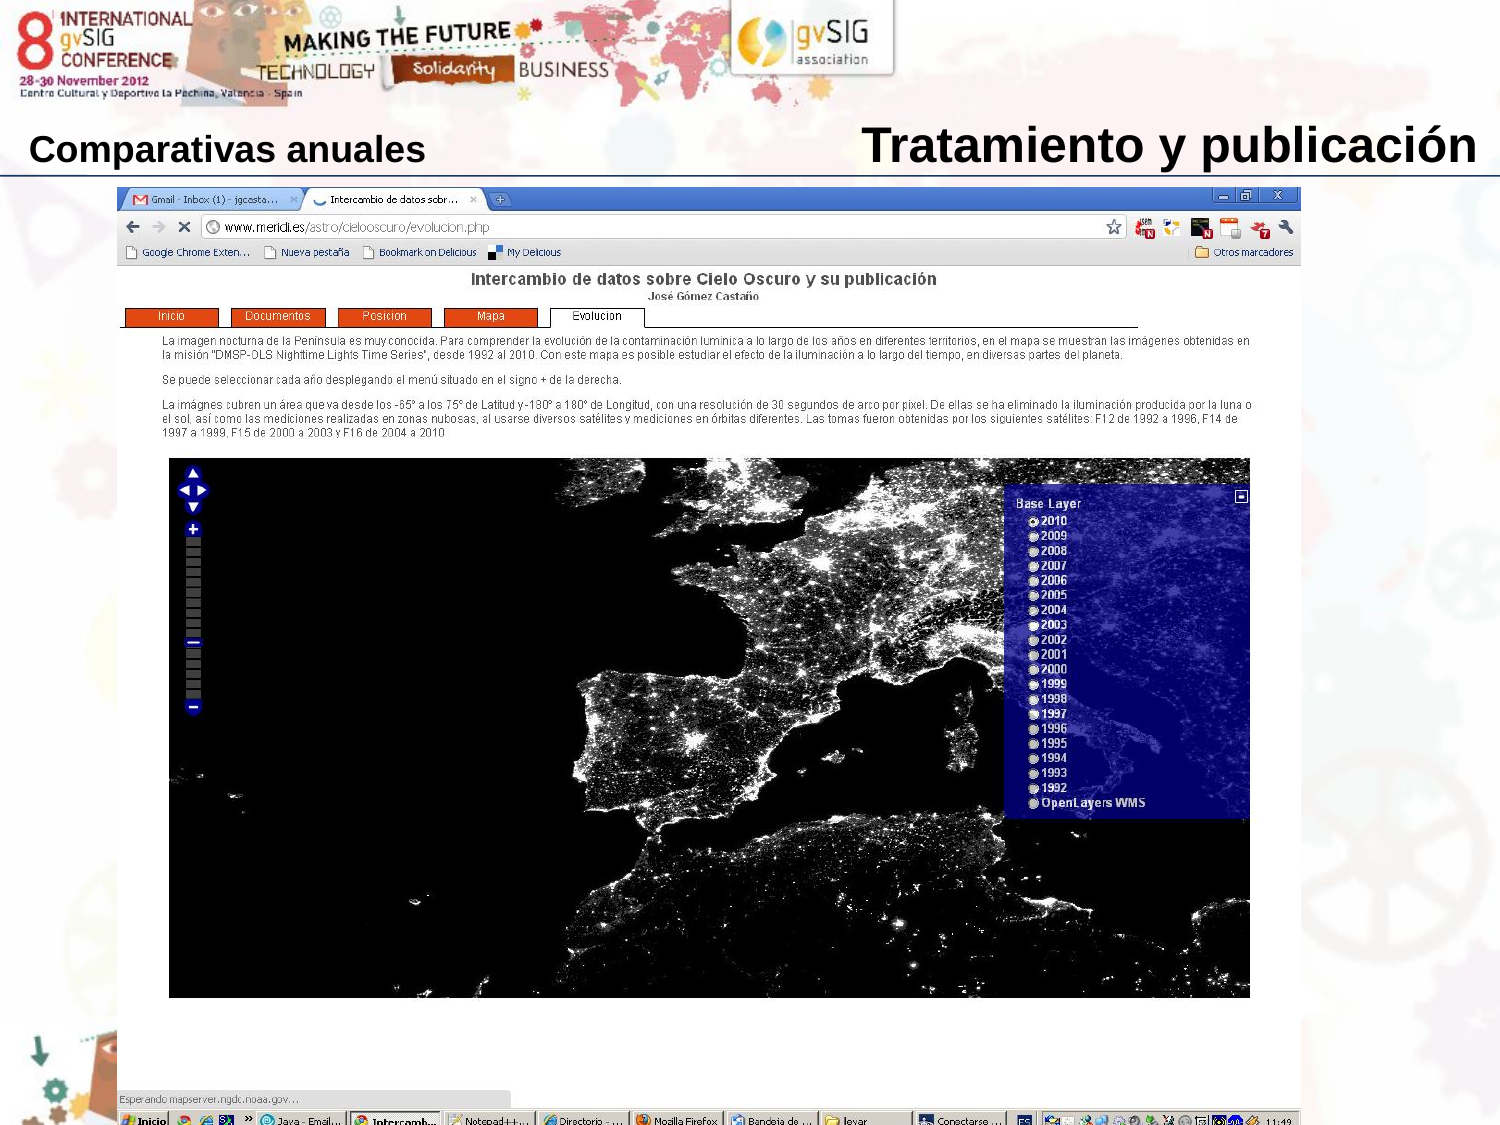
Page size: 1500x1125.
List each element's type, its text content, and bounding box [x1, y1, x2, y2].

picture [0, 177, 1500, 1125]
text_box Tratamiento y publicación [846, 105, 1494, 175]
text_box Comparativas anuales [14, 117, 452, 177]
text_box Tratamiento y publicación [846, 177, 1494, 181]
picture [0, 0, 1500, 175]
